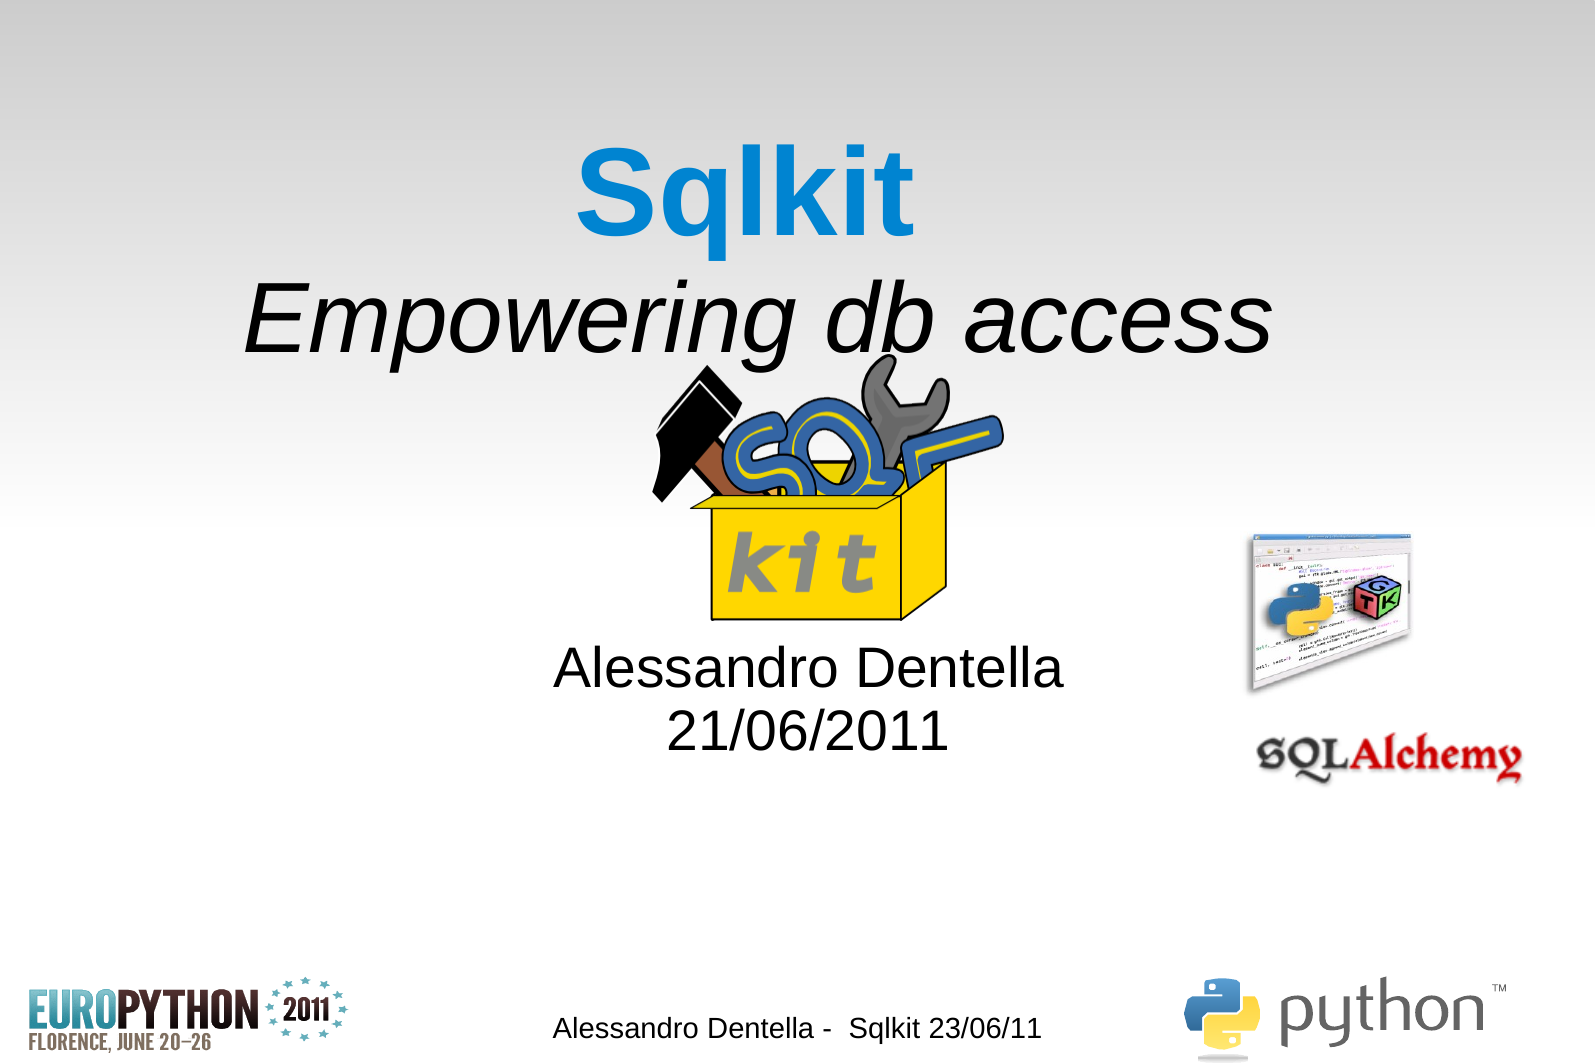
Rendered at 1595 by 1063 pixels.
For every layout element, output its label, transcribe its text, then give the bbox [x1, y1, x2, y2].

picture [29, 974, 355, 1058]
picture [1240, 531, 1414, 699]
text_box Alessandro Dentella 21/06/2011 [74, 253, 1510, 955]
picture [650, 354, 1004, 621]
text_box Sqlkit Empowering db access [227, 115, 1291, 382]
picture [1241, 715, 1536, 798]
